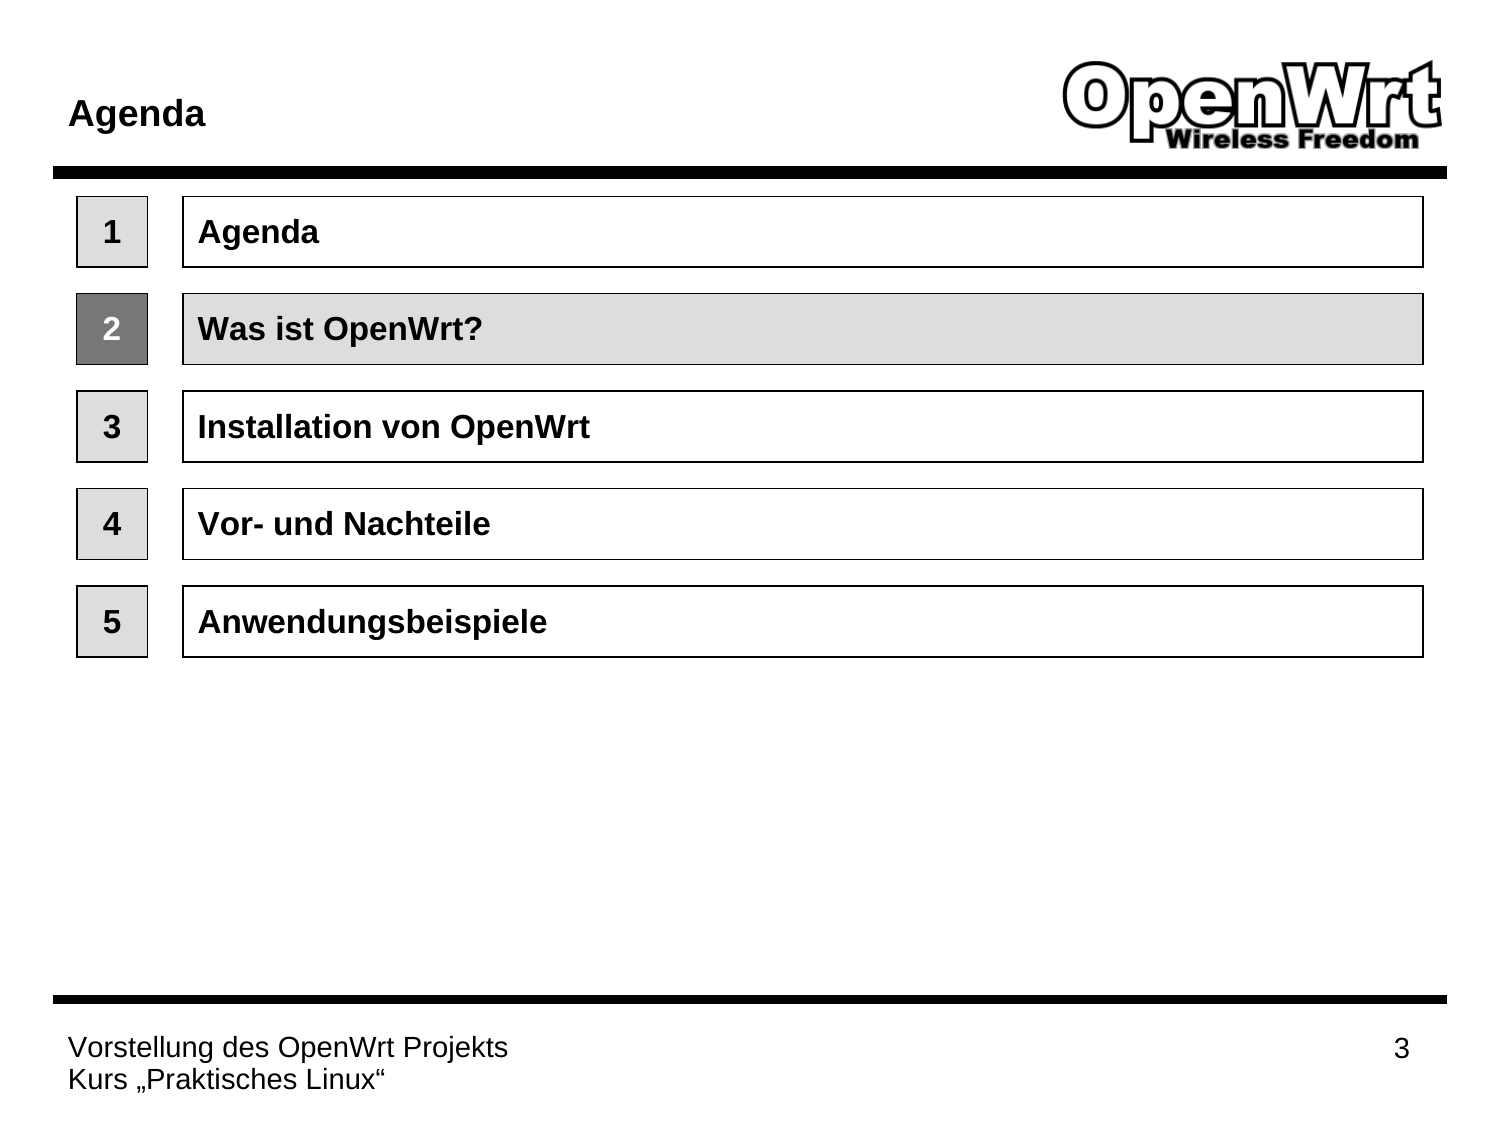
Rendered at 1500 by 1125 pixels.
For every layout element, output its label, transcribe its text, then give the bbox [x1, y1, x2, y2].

title Agenda [53, 53, 870, 173]
picture [1057, 54, 1447, 154]
text_box Installation von OpenWrt [183, 391, 1424, 462]
text_box 3 [76, 391, 148, 462]
text_box 4 [76, 488, 148, 560]
text_box Vor- und Nachteile [183, 488, 1424, 560]
text_box Was ist OpenWrt? [183, 293, 1424, 365]
text_box 1 [76, 196, 148, 268]
text_box Anwendungsbeispiele [183, 586, 1424, 658]
text_box Agenda [183, 196, 1424, 268]
text_box 5 [76, 586, 148, 658]
text_box 2 [76, 293, 148, 365]
